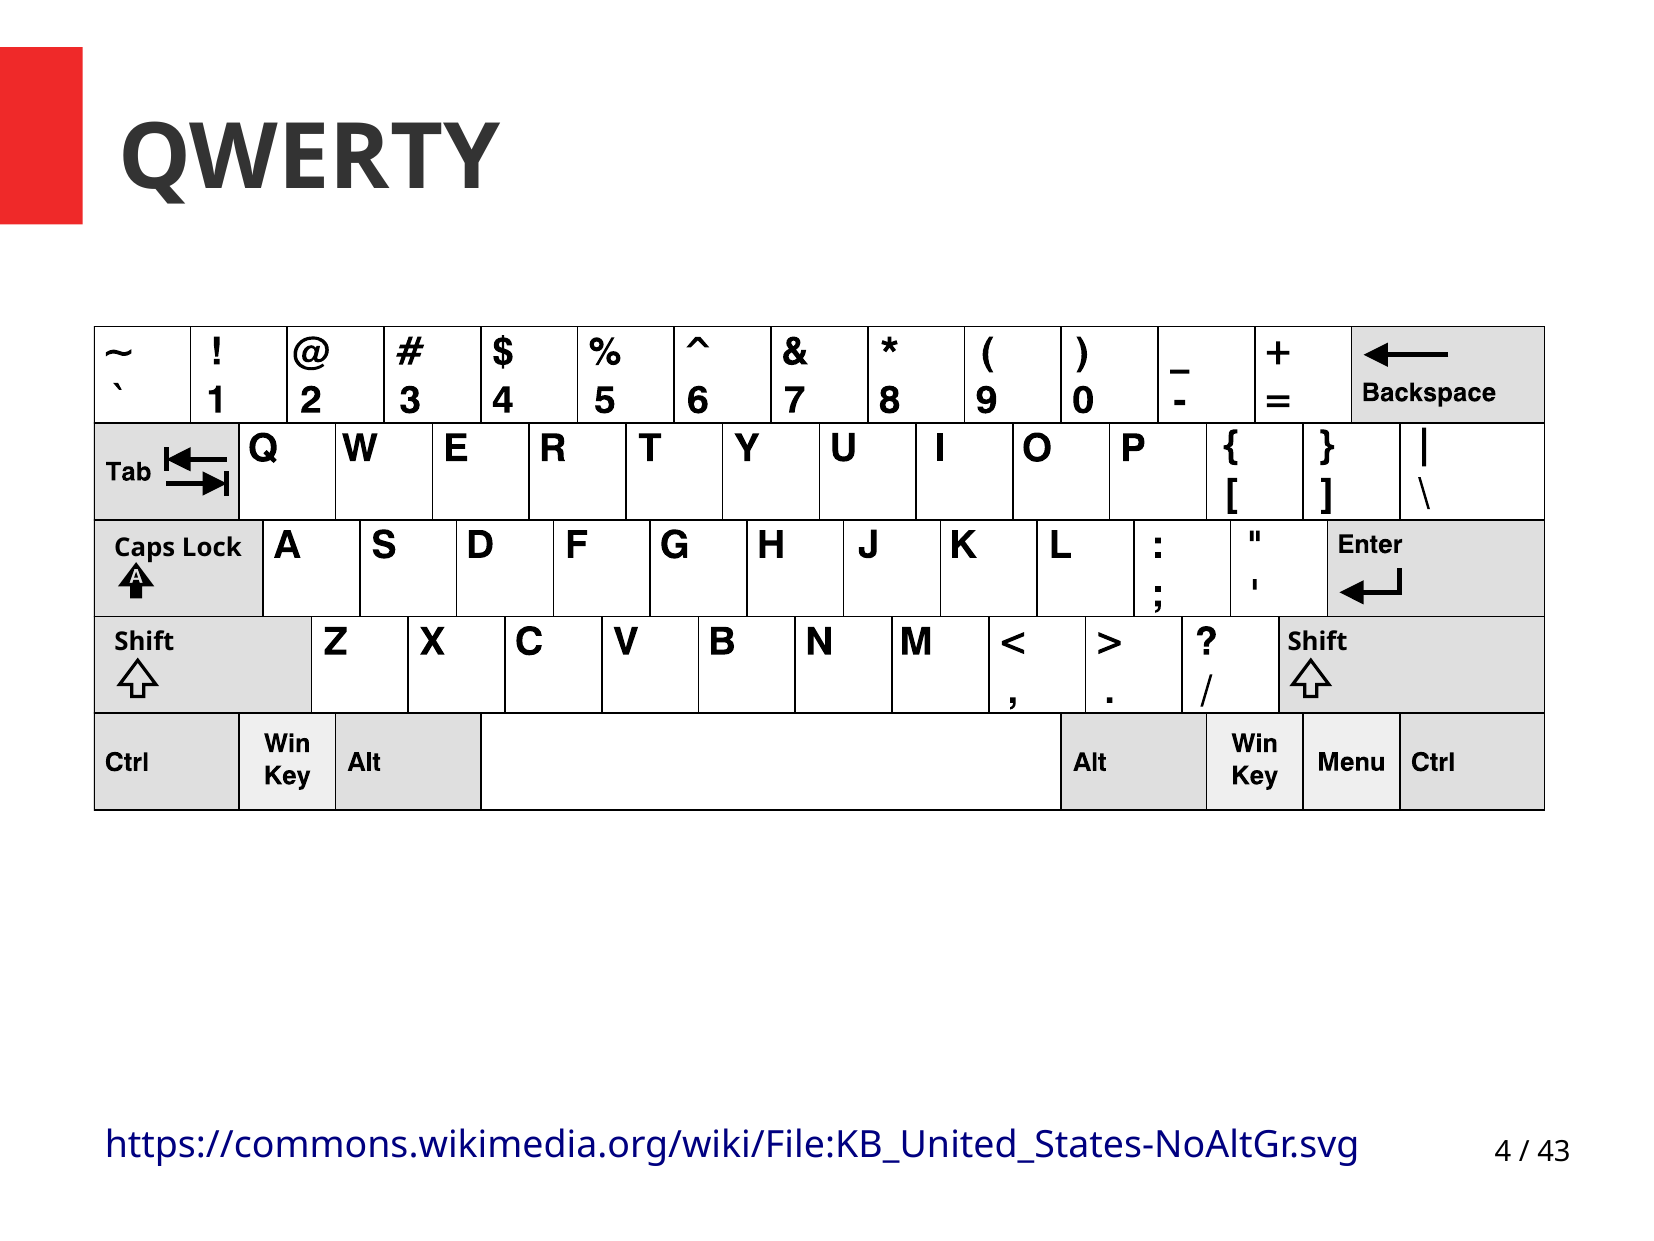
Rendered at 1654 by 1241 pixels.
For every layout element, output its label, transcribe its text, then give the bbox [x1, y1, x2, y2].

title QWERTY [118, 49, 1571, 257]
text_box https://commons.wikimedia.org/wiki/File:KB_United_States-NoAltGr.svg [90, 1110, 1654, 1171]
picture [93, 326, 1546, 811]
